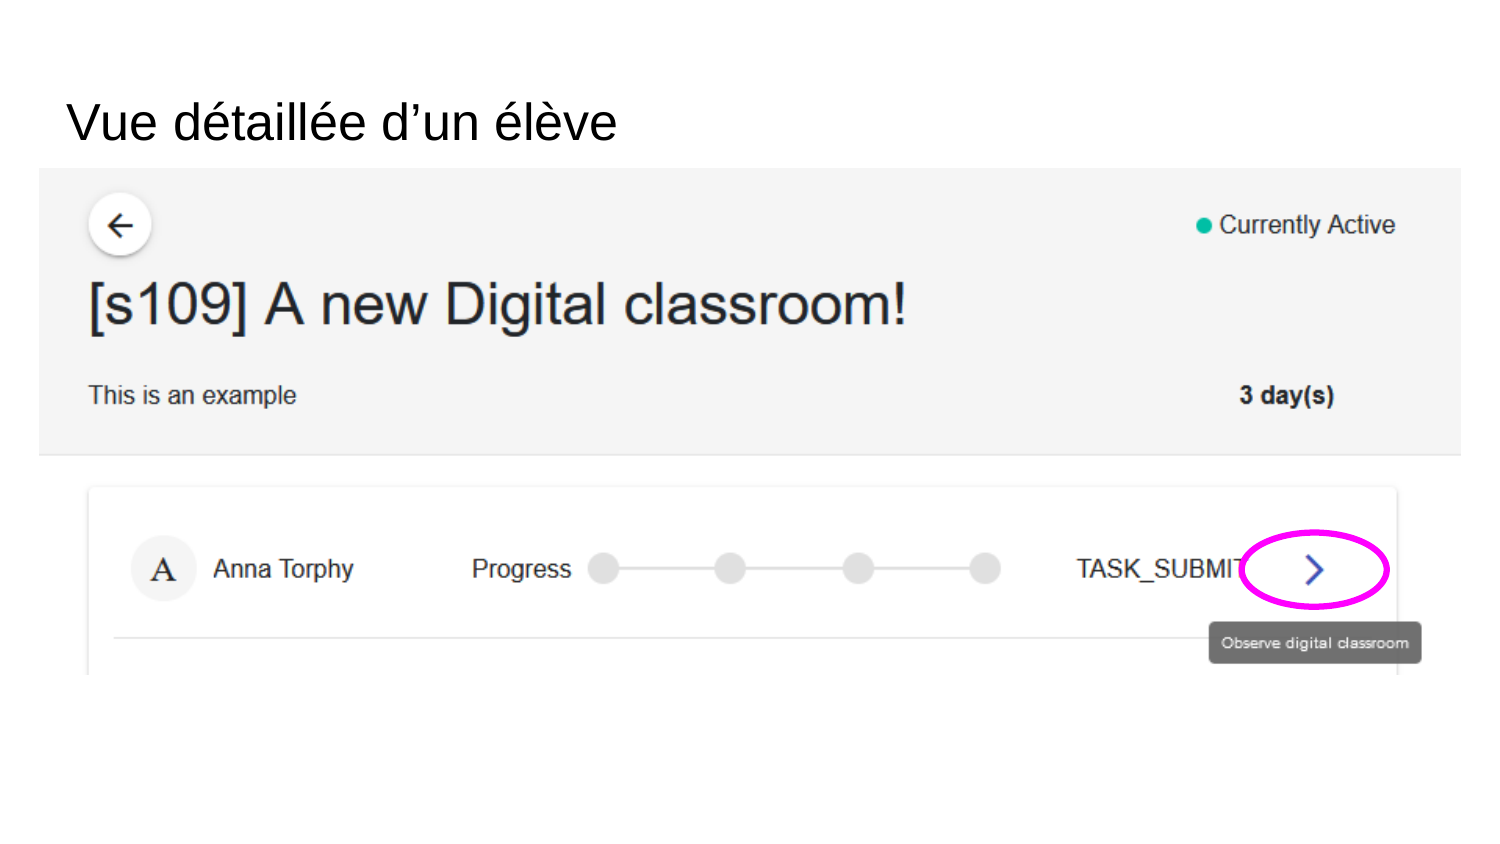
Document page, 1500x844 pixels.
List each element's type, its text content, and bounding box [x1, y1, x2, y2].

title Vue détaillée d’un élève [51, 72, 1449, 167]
picture [39, 168, 1461, 676]
